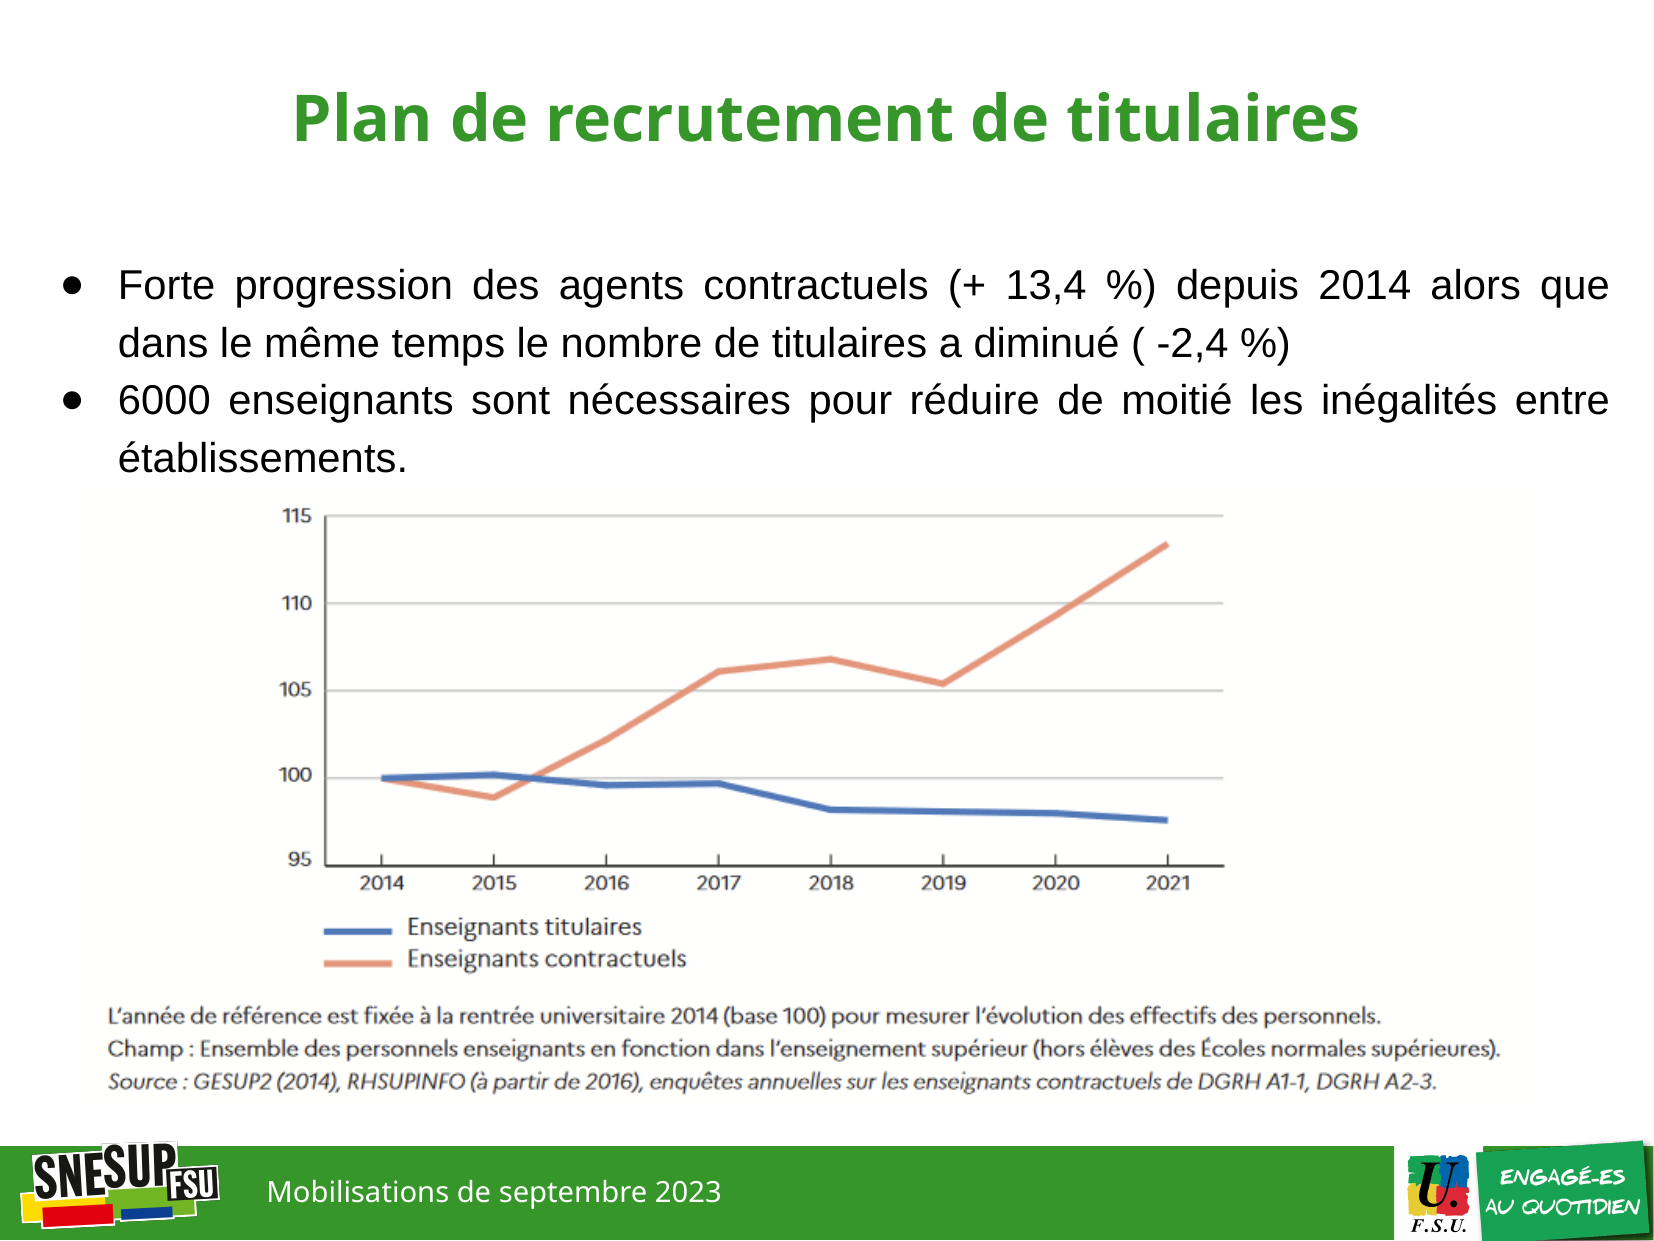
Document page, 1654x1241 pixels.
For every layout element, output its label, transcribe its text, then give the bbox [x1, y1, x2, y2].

picture [1394, 1136, 1654, 1241]
text_box Forte progression des agents contractuels (+ 13,4 %) depuis 2014 alors que dans le même temps le nombre de titulaires a diminué ( -2,4 %) 6000 enseignants sont nécessaires pour réduire de moitié les inégalités entre établissements. [28, 235, 1626, 1135]
picture [82, 485, 1530, 1105]
picture [18, 1137, 222, 1232]
title Plan de recrutement de titulaires [82, 49, 1571, 197]
